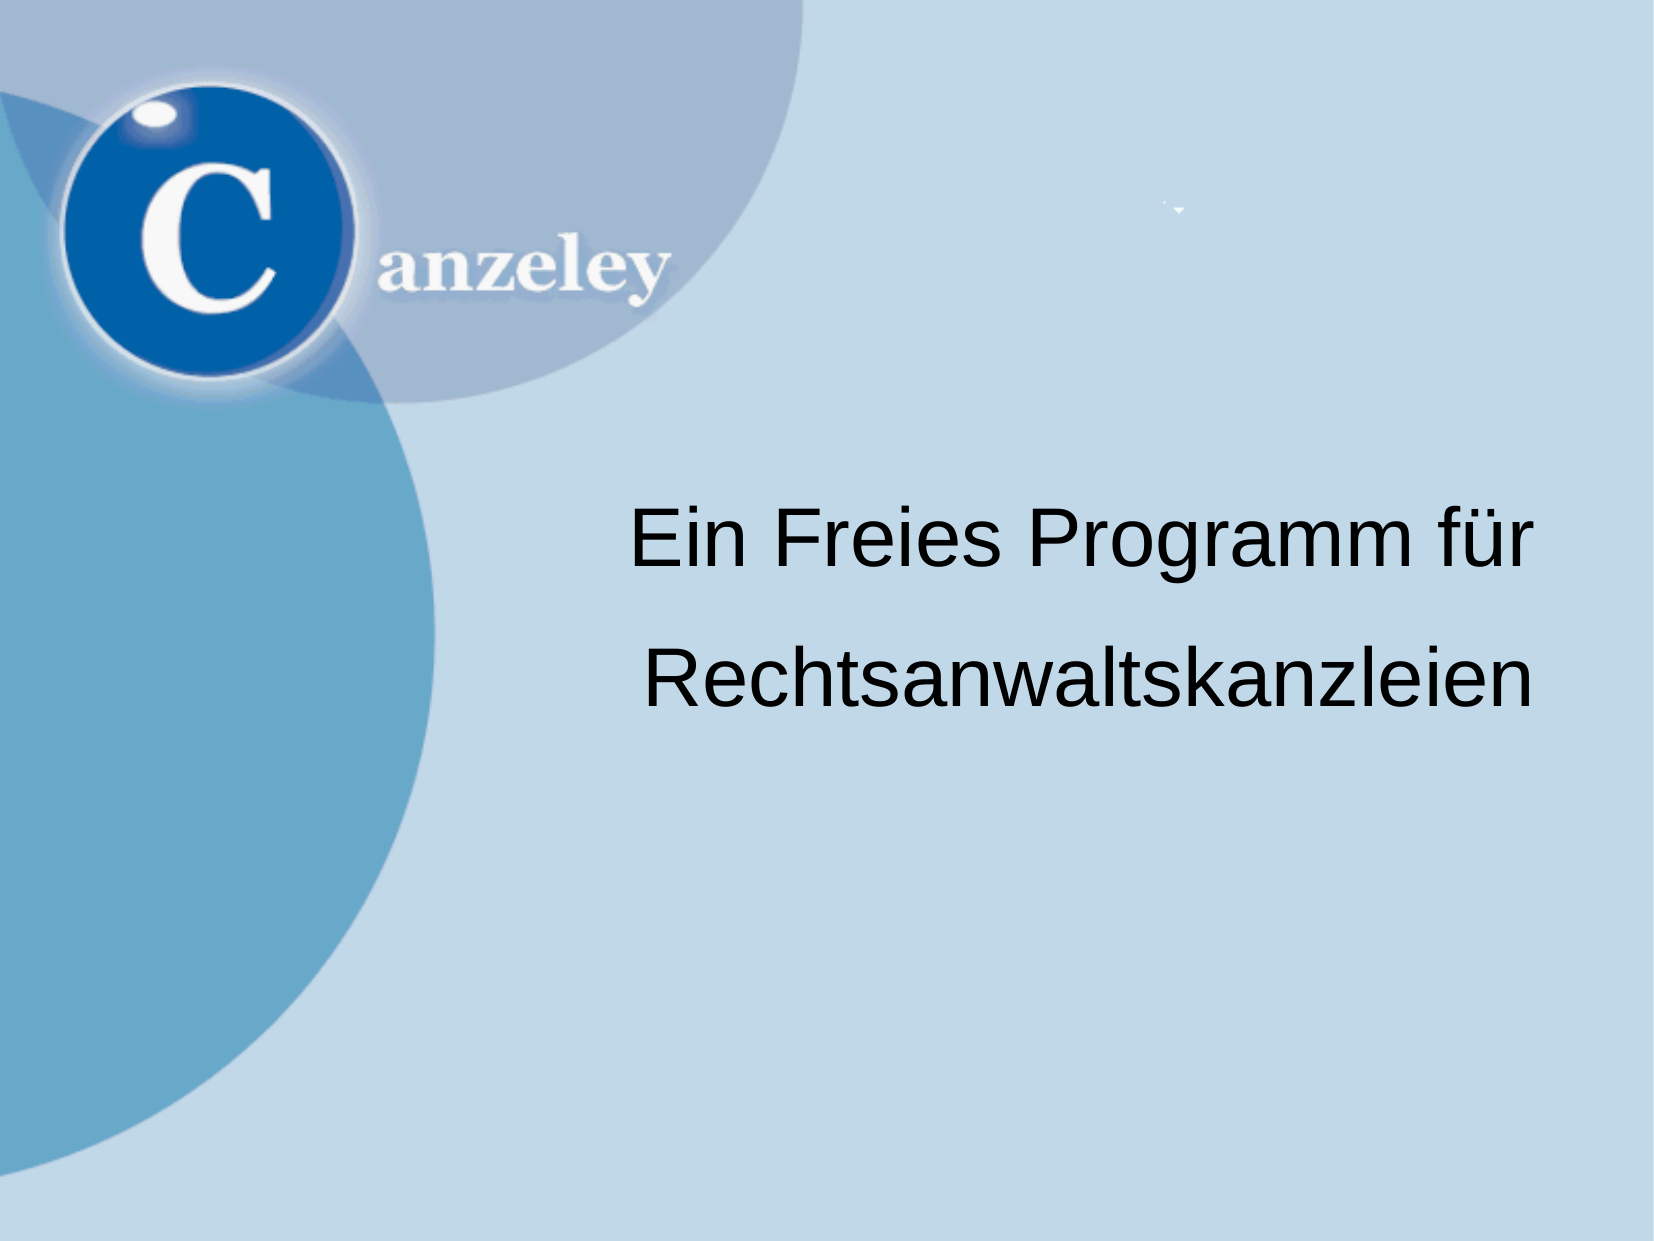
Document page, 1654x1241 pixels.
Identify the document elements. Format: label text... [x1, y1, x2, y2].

subtitle Ein Freies Programm für Rechtsanwaltskanzleien [620, 352, 1536, 725]
picture [0, 0, 1654, 1241]
title [82, 49, 1571, 257]
